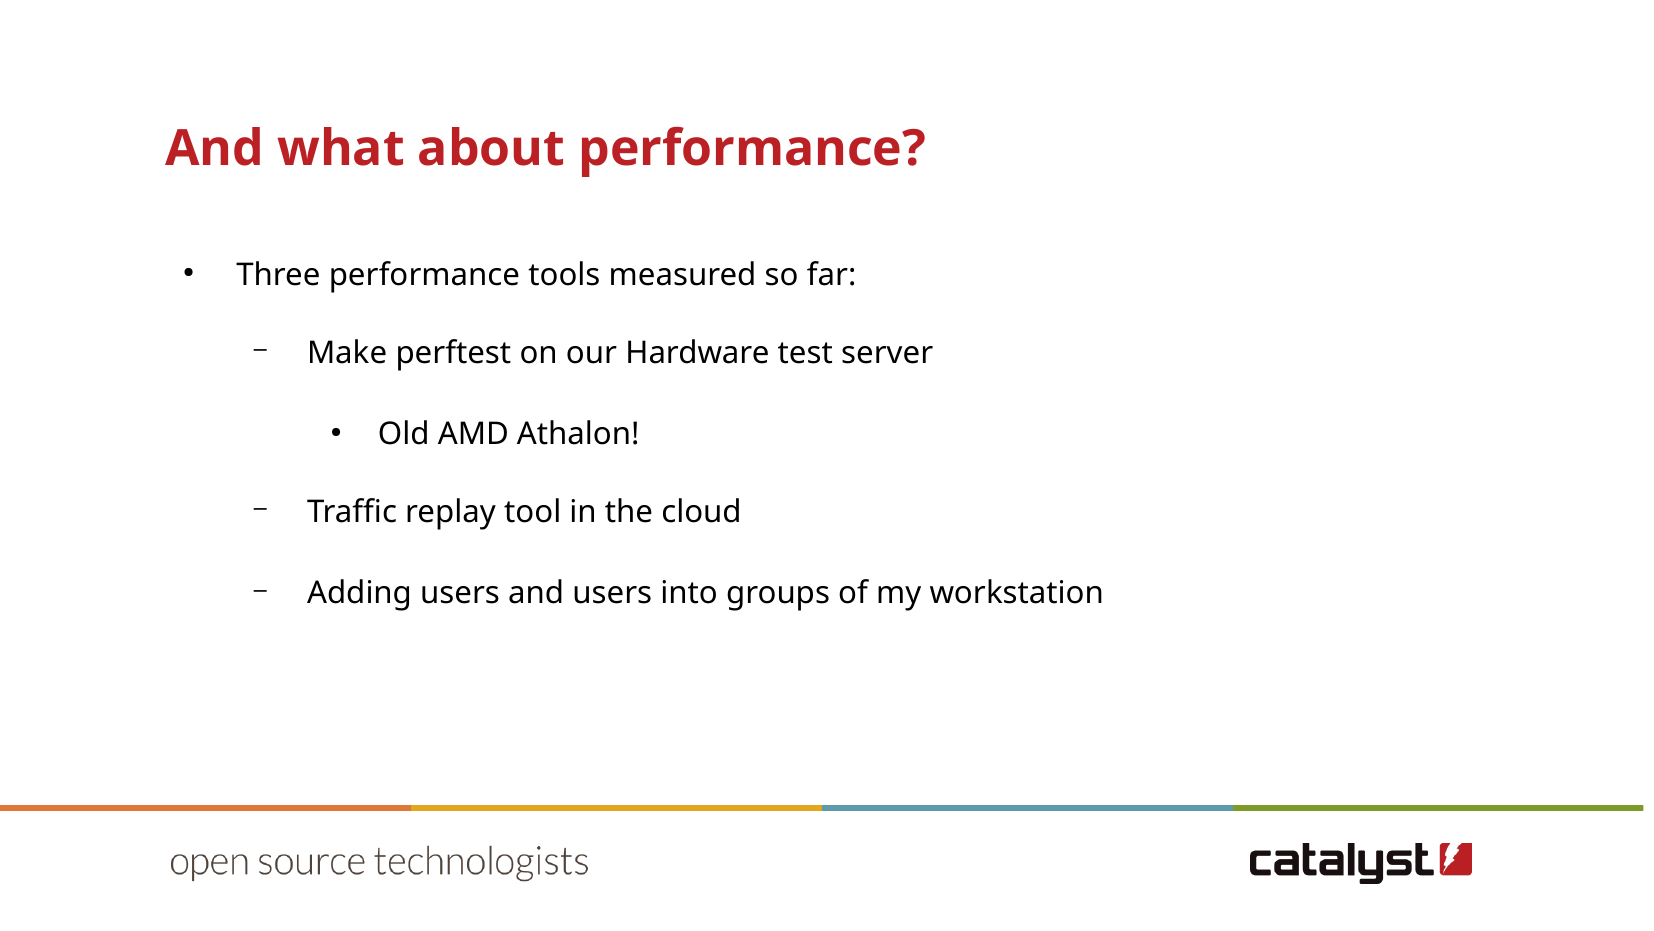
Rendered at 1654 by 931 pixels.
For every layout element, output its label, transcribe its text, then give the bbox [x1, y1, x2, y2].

list Three performance tools measured so far: Make perftest on our Hardware test server Old AMD Athalon! Traffic replay tool in the cloud Adding users and users into groups of my workstation [165, 230, 1489, 770]
title And what about performance? [165, 68, 1489, 224]
picture [0, 805, 1644, 884]
